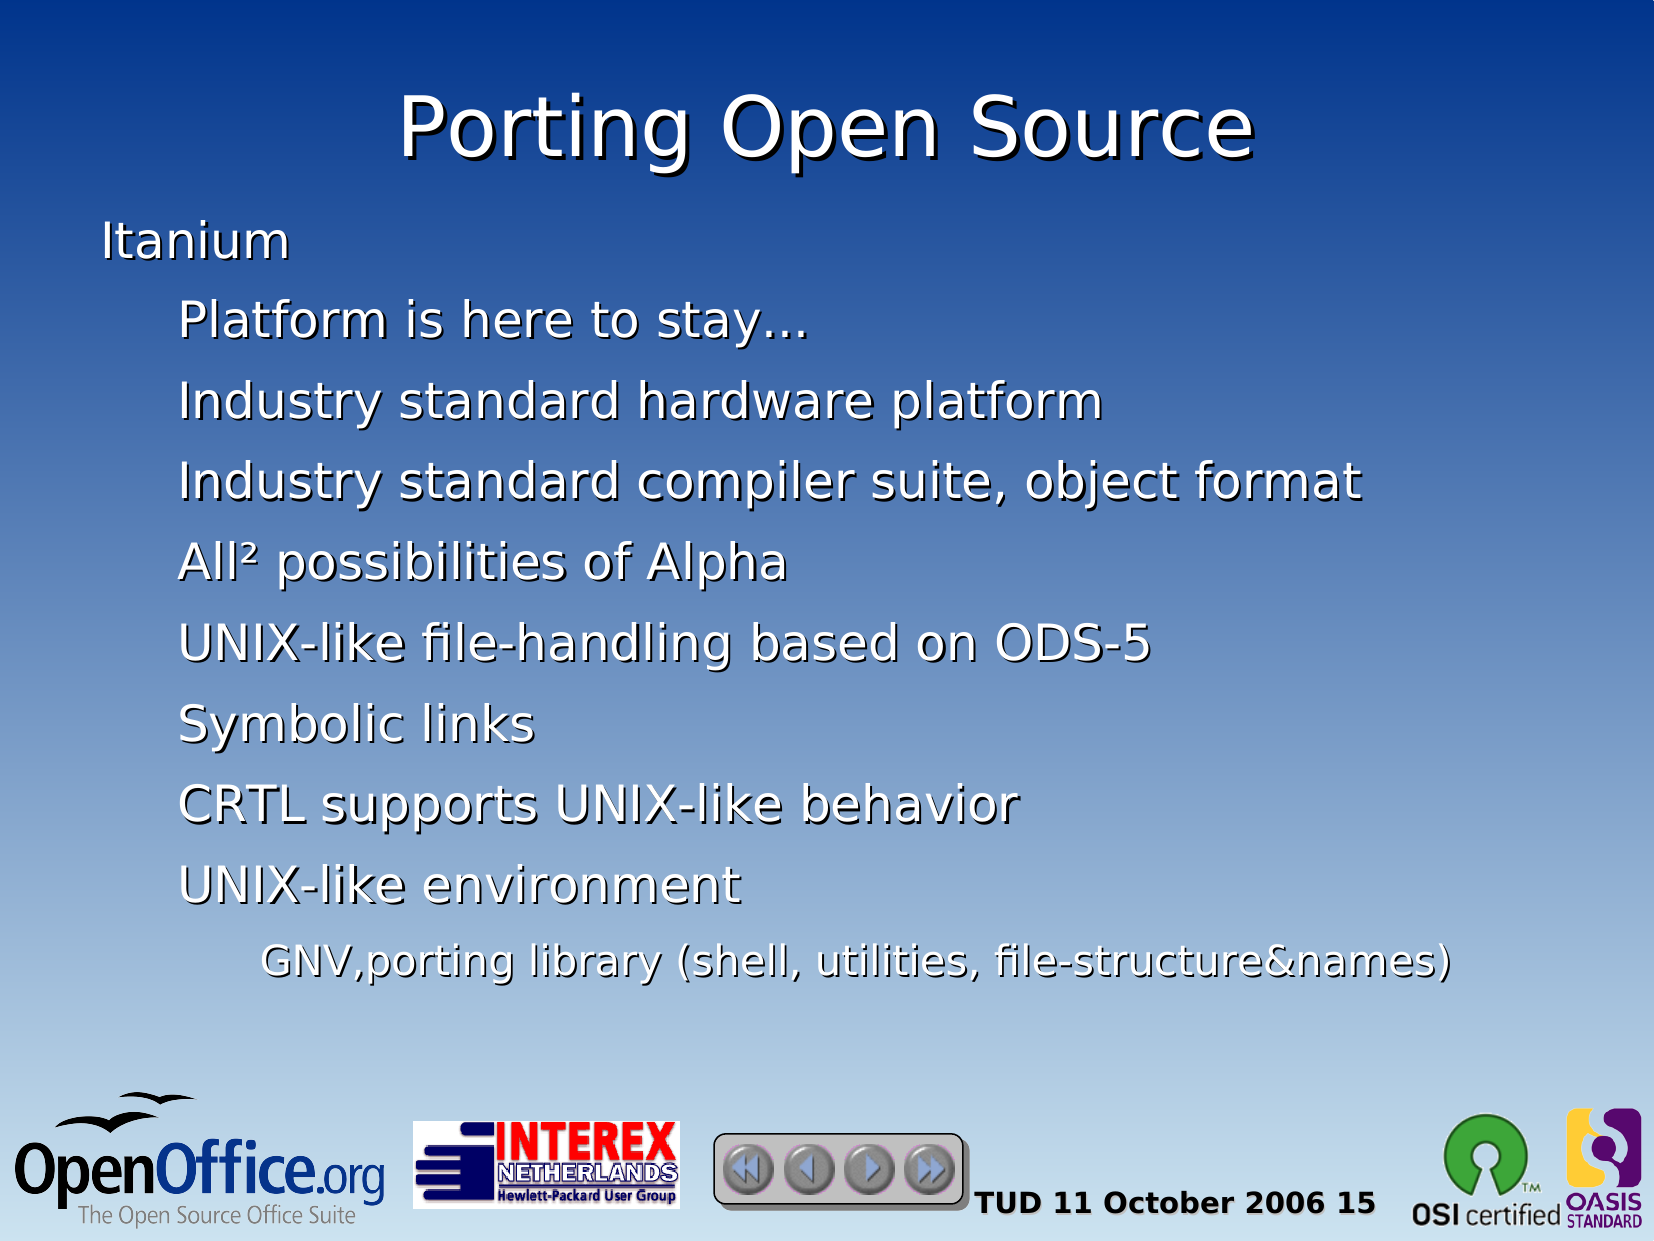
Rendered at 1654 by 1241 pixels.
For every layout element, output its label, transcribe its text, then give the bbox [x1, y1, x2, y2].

picture [784, 1144, 835, 1195]
picture [15, 1092, 384, 1229]
text_box TUD 11 October 2006 32 [980, 1181, 1506, 1241]
list Itanium Platform is here to stay... Industry standard hardware platform Industry standard compiler suite, object format All² possibilities of Alpha UNIX-like file-handling based on ODS-5 Symbolic links CRTL supports UNIX-like behavior UNIX-like environment GNV,porting library (shell, utilities, file-structure&names) [82, 212, 1571, 1069]
picture [844, 1144, 895, 1195]
picture [413, 1121, 680, 1209]
title Porting Open Source [82, 49, 1571, 207]
text_box [714, 1133, 963, 1204]
picture [904, 1144, 955, 1195]
picture [1405, 1102, 1654, 1238]
picture [723, 1144, 774, 1195]
